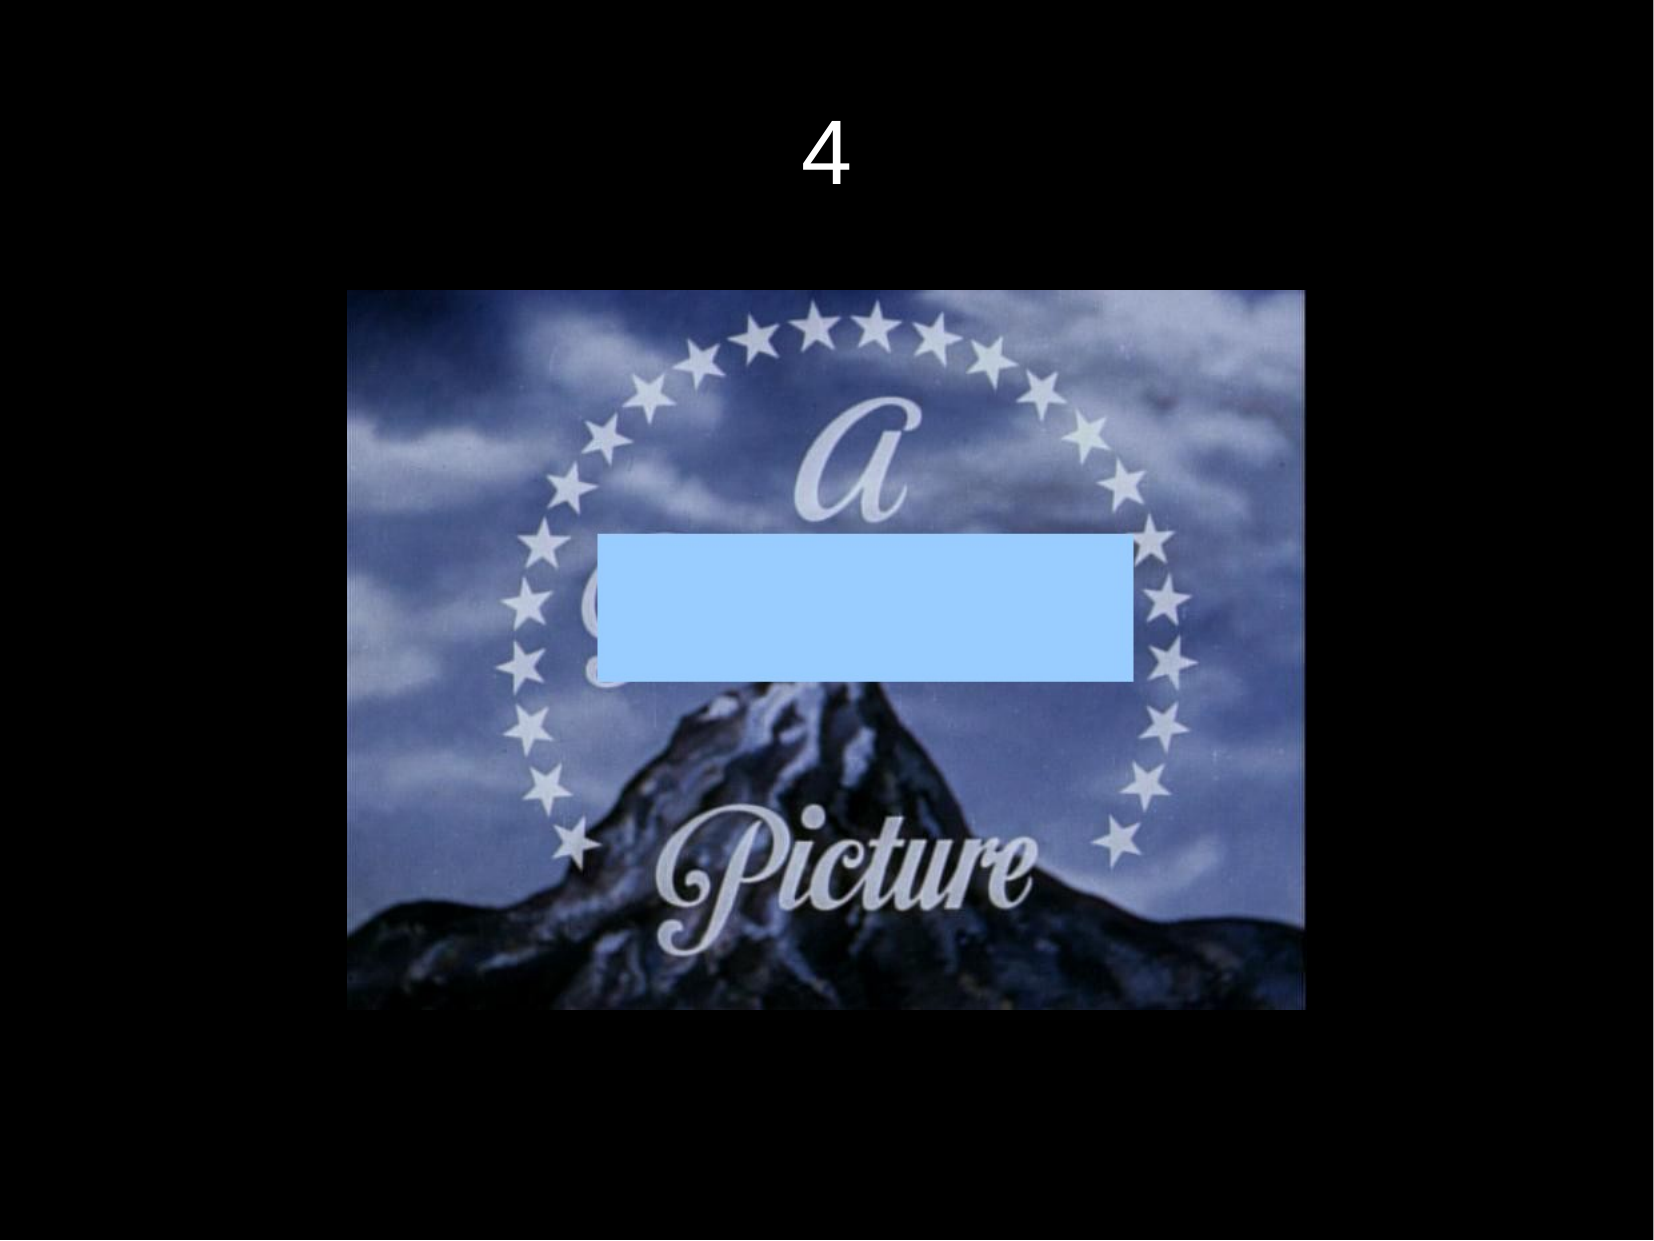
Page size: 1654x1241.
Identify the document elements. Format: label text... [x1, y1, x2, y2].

title 4 [82, 49, 1571, 257]
picture [347, 290, 1307, 1010]
